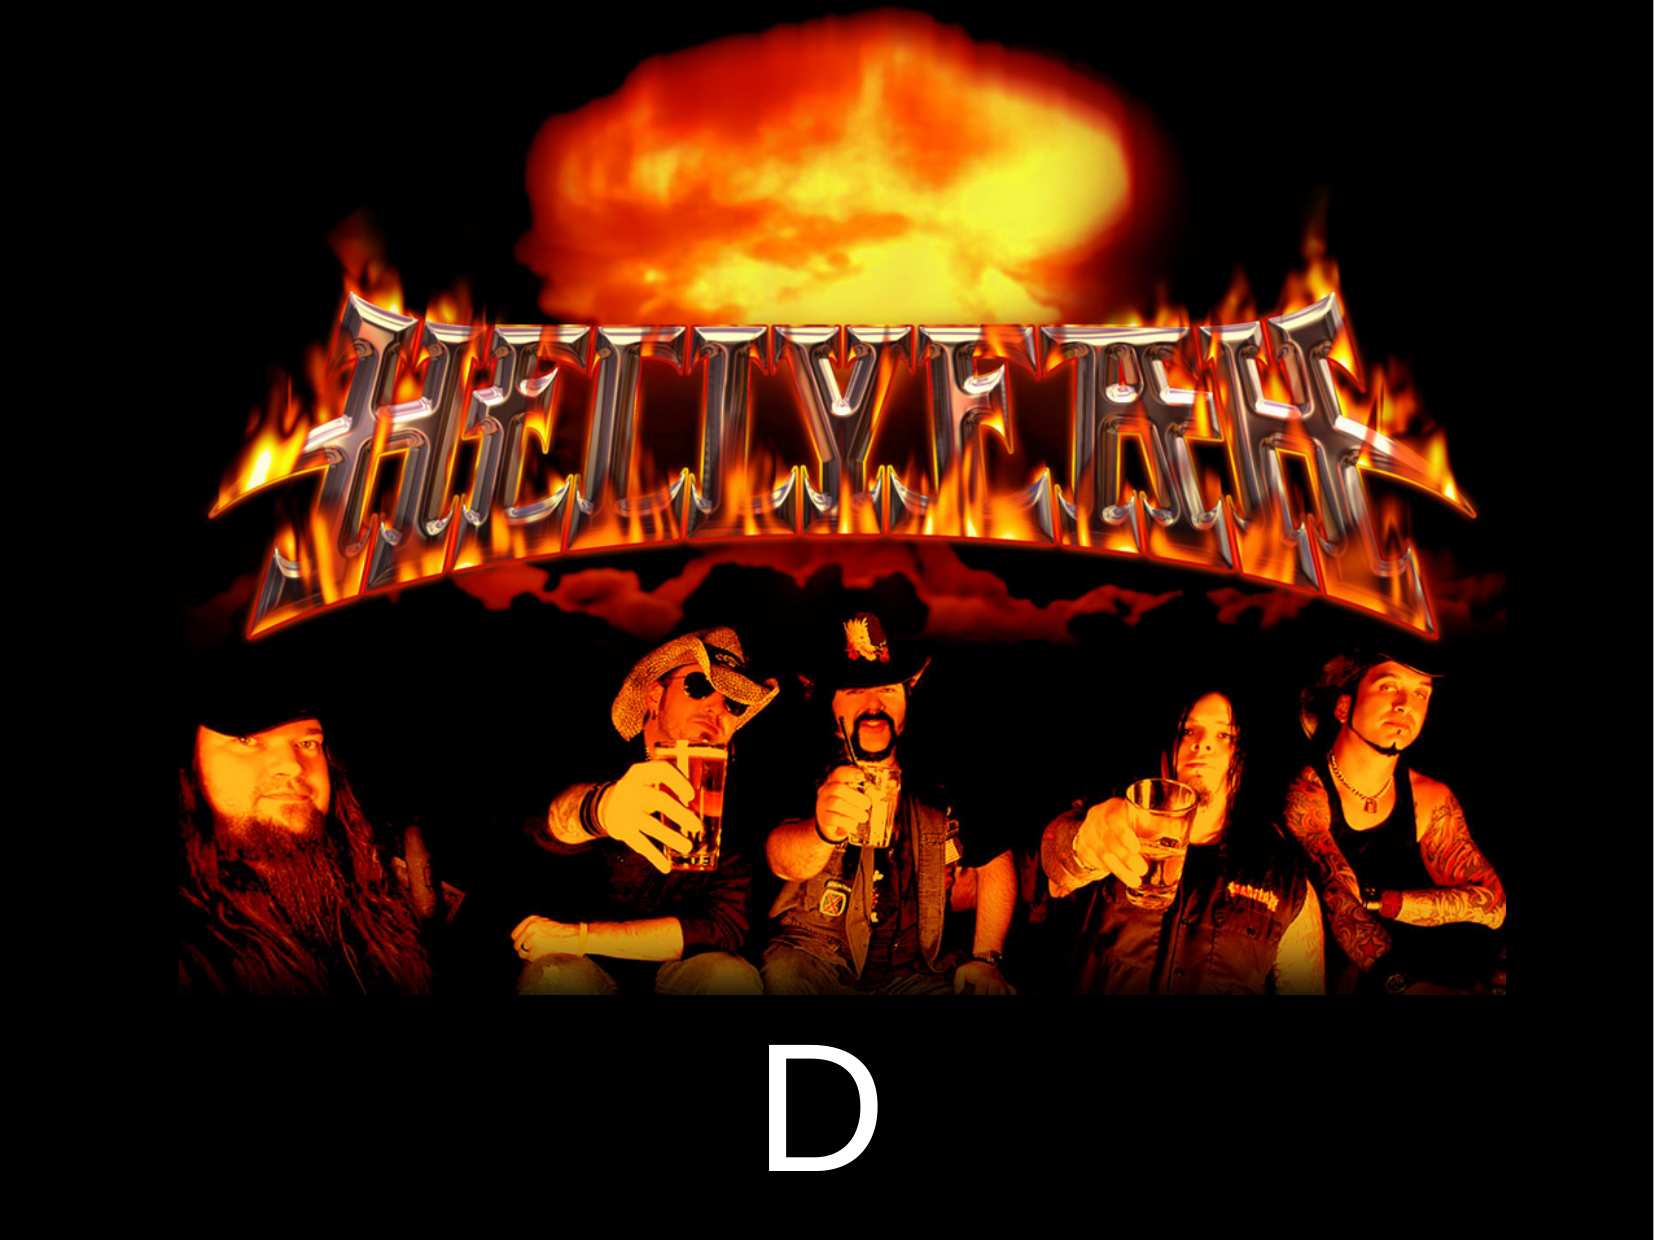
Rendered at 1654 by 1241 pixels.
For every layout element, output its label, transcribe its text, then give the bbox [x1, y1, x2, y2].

picture [179, 0, 1506, 995]
title D [76, 1005, 1565, 1211]
